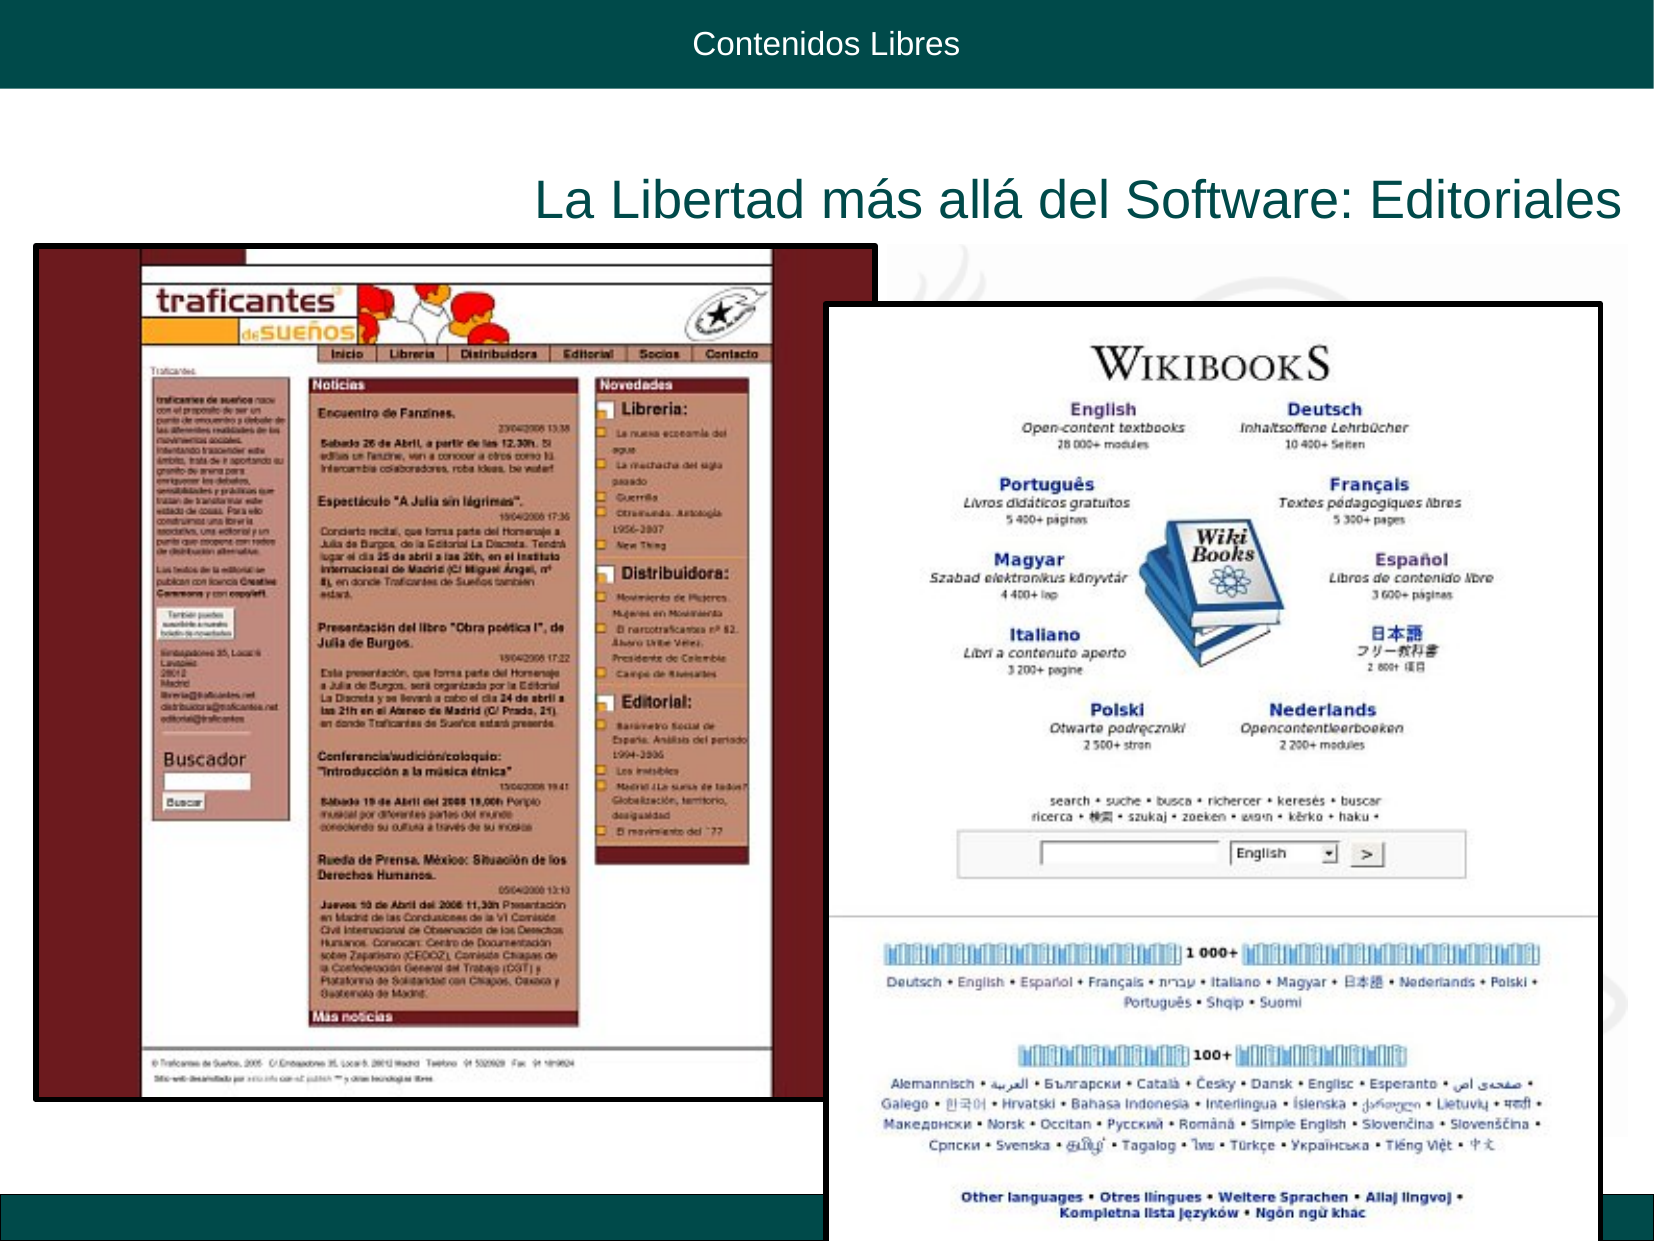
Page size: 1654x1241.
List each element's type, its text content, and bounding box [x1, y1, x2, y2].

picture [887, 244, 1628, 1137]
picture [38, 248, 873, 1097]
title La Libertad más allá del Software: Editoriales [147, 147, 1625, 252]
picture [828, 306, 1598, 1241]
